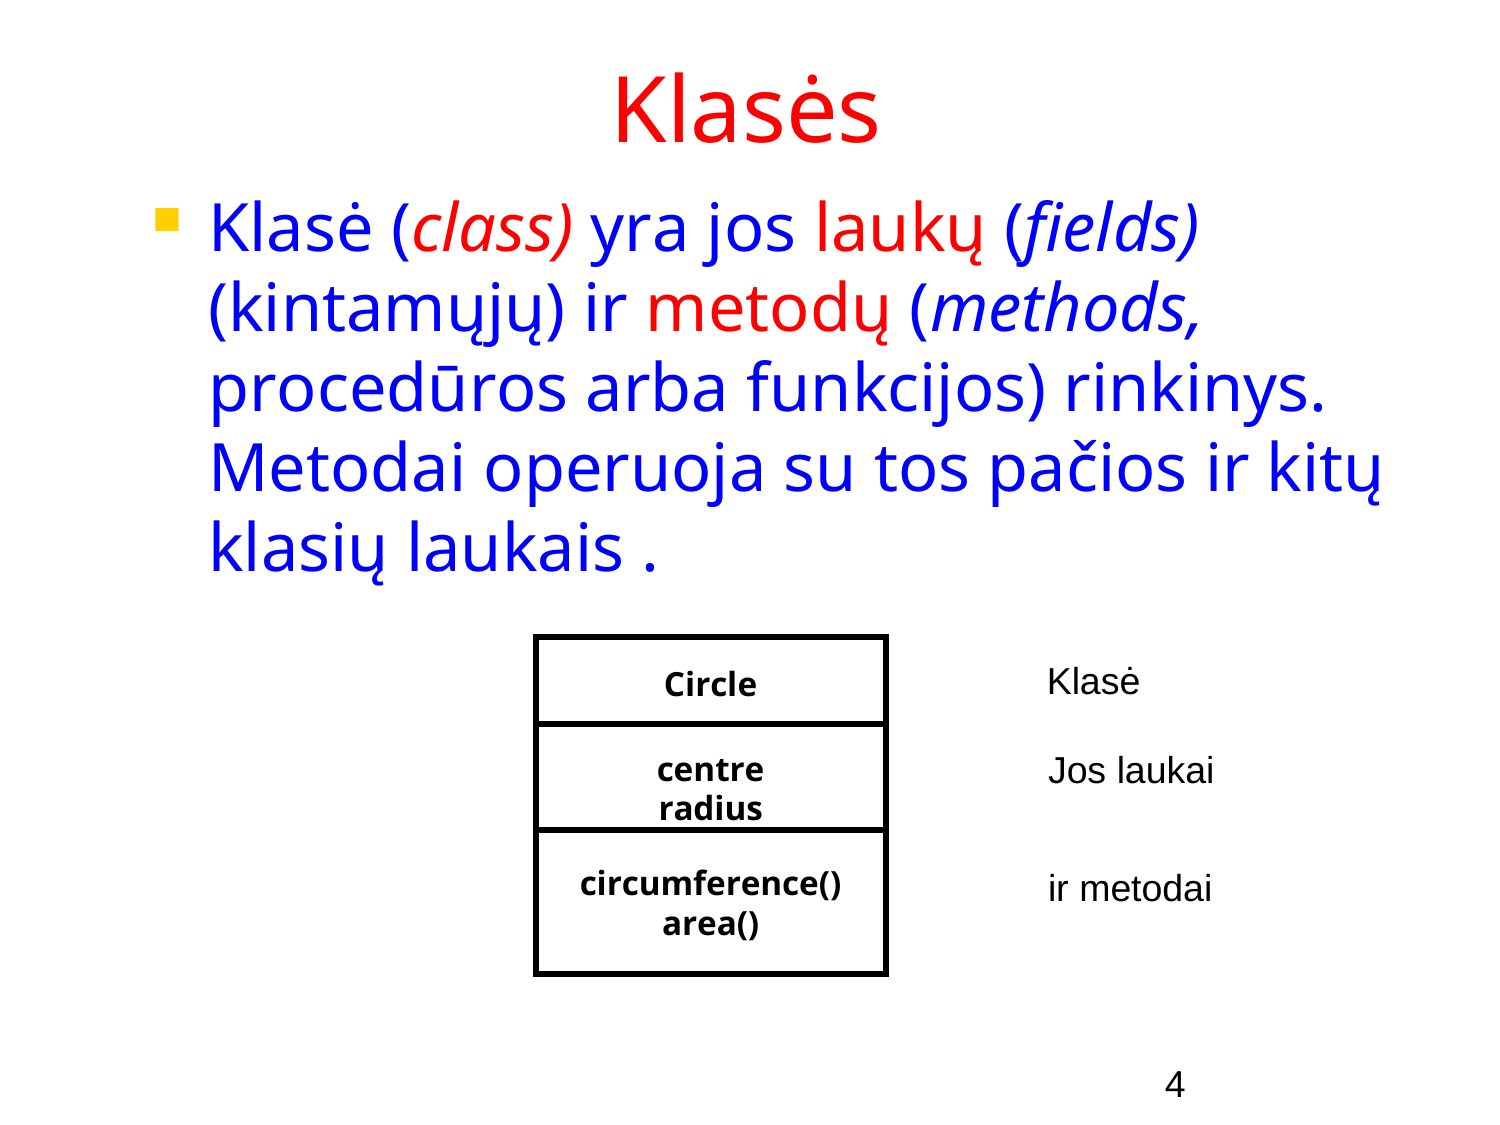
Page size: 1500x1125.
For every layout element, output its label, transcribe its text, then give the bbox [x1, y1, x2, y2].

text_box ir metodai [1033, 856, 1228, 946]
text_box Klasė [1032, 649, 1156, 739]
title Klasės [24, 24, 1468, 188]
text_box circumference() area() [535, 829, 886, 975]
text_box Circle [535, 636, 886, 723]
text_box centre radius [535, 723, 886, 829]
list Klasė (class) yra jos laukų (fields) (kintamųjų) ir metodų (methods, procedūros arba funkcijos) rinkinys. Metodai operuoja su tos pačios ir kitų klasių laukais . [137, 177, 1463, 593]
text_box Jos laukai [1033, 738, 1230, 828]
